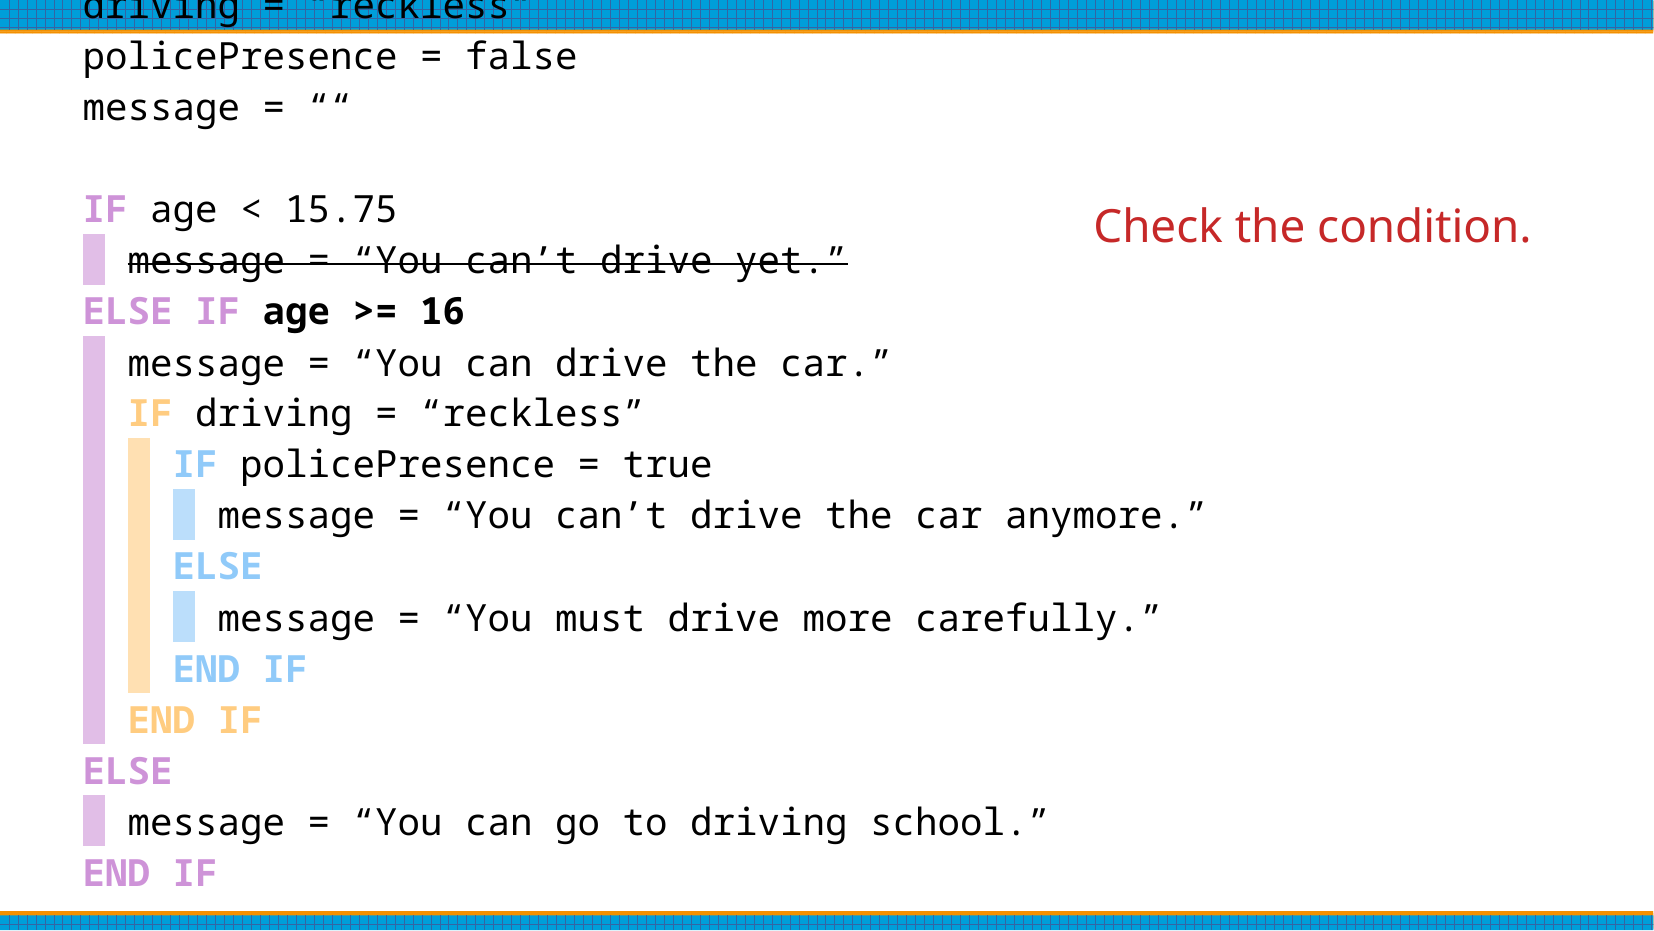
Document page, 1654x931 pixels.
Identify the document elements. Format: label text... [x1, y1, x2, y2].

text_box Check the condition. [1087, 75, 1613, 376]
subtitle age = 16 driving = “reckless“ policePresence = false message = ““ IF age < 15.75 message = “You can’t drive yet.” ELSE IF age >= 16 message = “You can drive the car.” IF driving = “reckless” IF policePresence = true message = “You can’t drive the car anymore.” ELSE message = “You must drive more carefully.” END IF END IF ELSE message = “You can go to driving school.” END IF output message [82, 69, 1571, 858]
